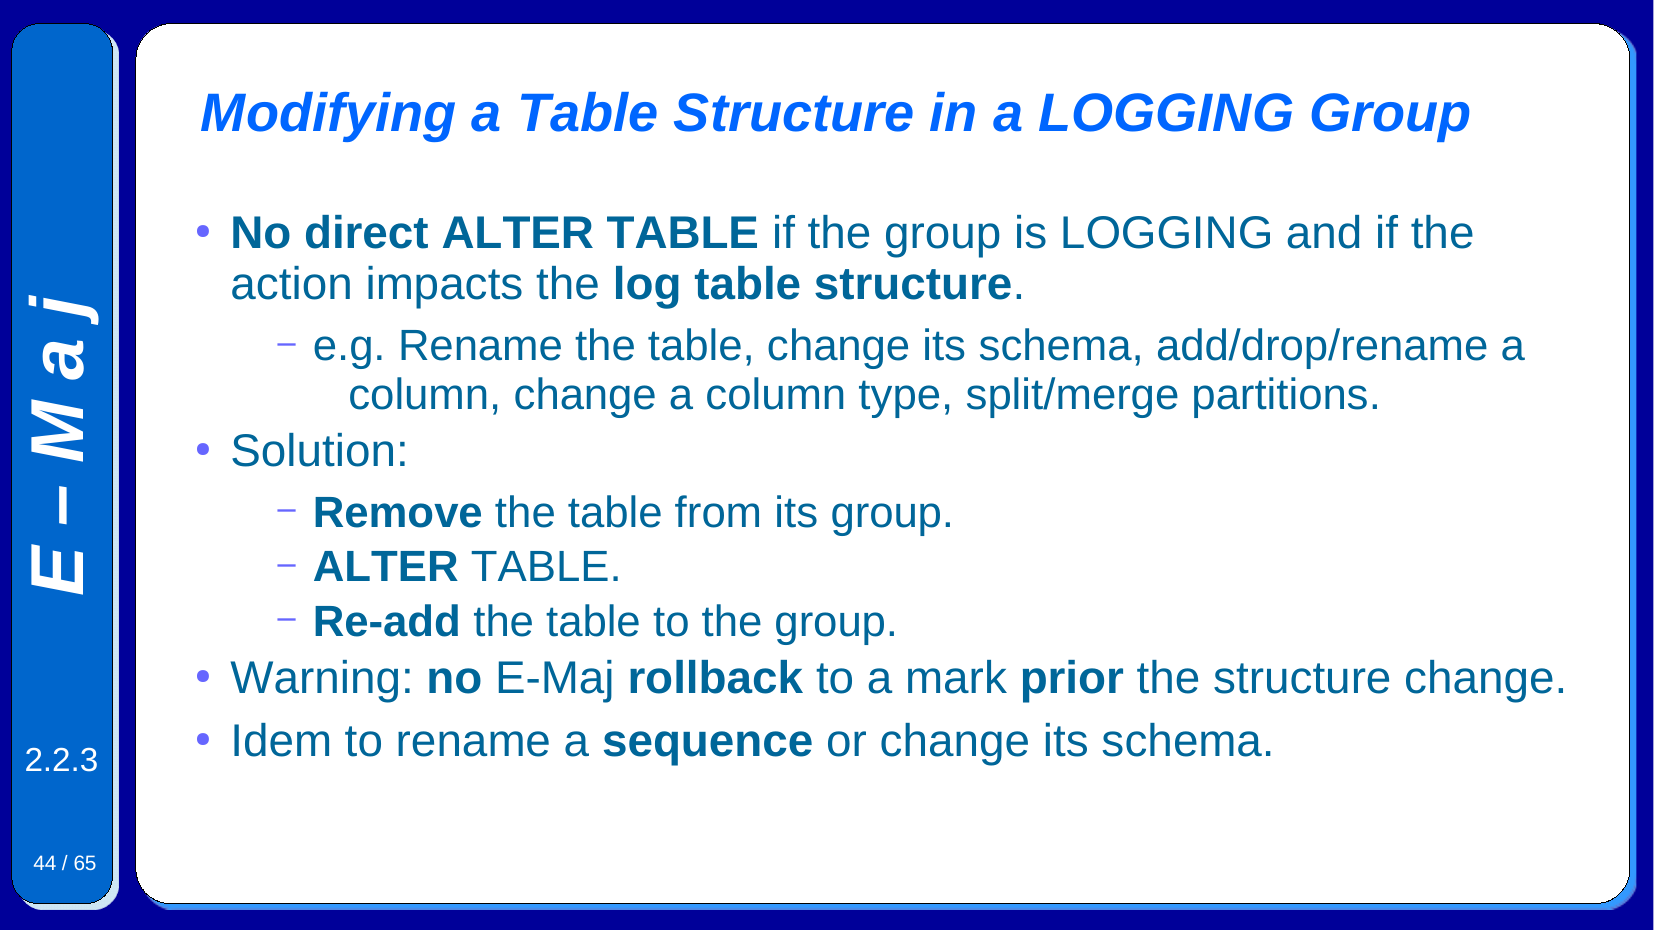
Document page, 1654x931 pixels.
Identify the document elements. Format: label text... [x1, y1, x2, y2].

title Modifying a Table Structure in a LOGGING Group [200, 34, 1575, 191]
list No direct ALTER TABLE if the group is LOGGING and if the action impacts the log table structure. e.g. Rename the table, change its schema, add/drop/rename a column, change a column type, split/merge partitions. Solution: Remove the table from its group. ALTER TABLE. Re-add the table to the group. Warning: no E-Maj rollback to a mark prior the structure change. Idem to rename a sequence or change its schema. [177, 206, 1587, 829]
